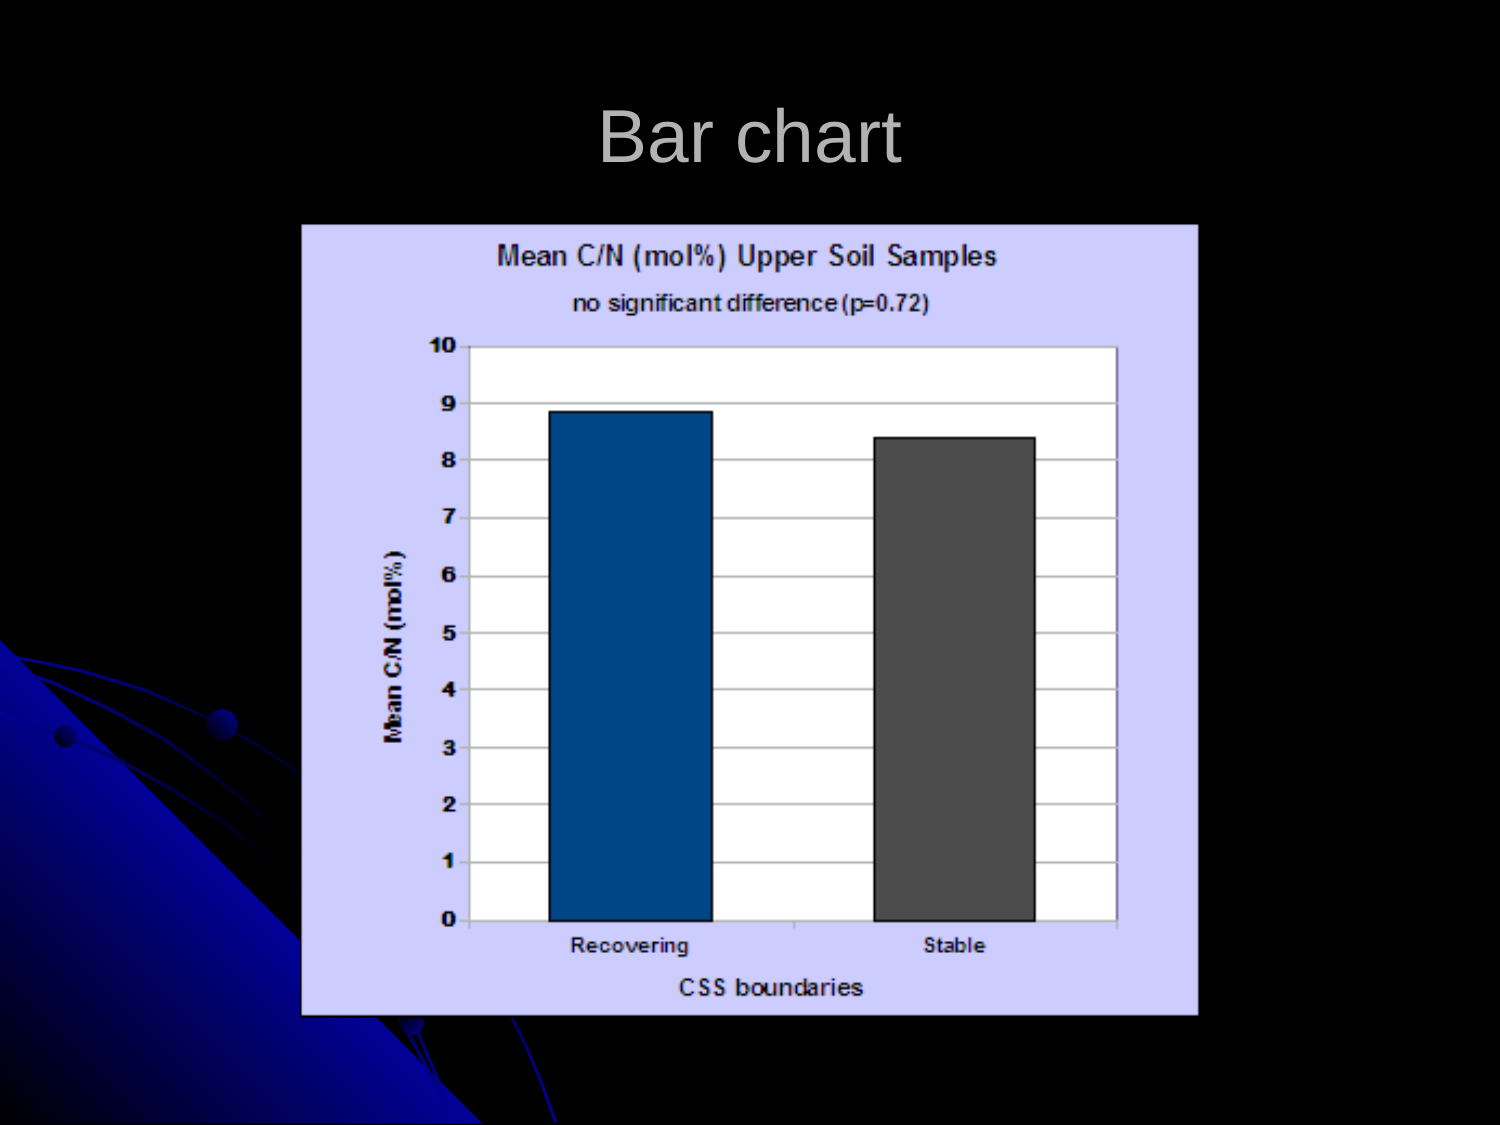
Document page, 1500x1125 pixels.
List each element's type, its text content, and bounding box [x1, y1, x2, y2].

title Bar chart [75, 45, 1426, 233]
picture [300, 223, 1201, 1018]
